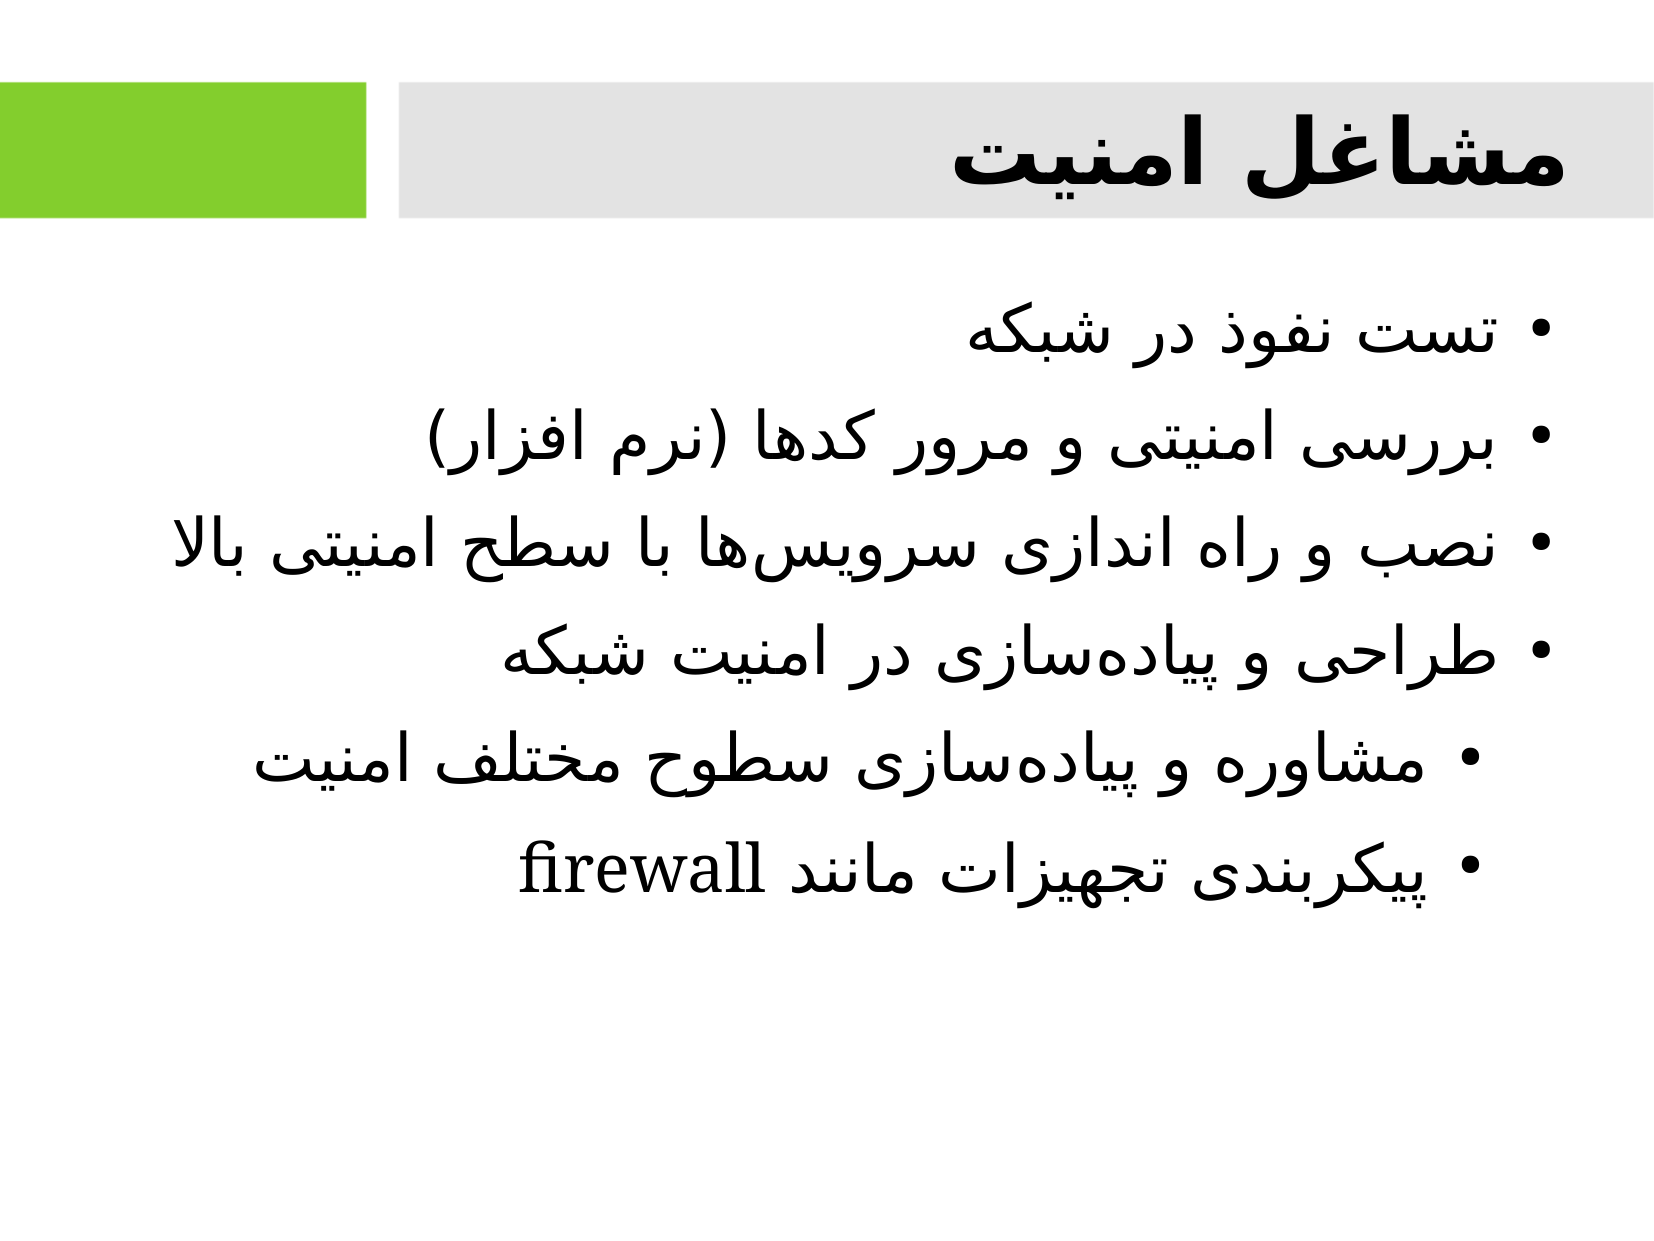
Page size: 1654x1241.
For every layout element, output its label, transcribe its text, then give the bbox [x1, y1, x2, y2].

picture [0, 0, 1654, 1241]
list تست نفوذ در شبکه بررسی امنیتی و مرور کدها (نرم افزار) نصب و راه اندازی سرویس‌ها با سطح امنیتی بالا طراحی و پیاده‌سازی در امنیت شبکه مشاوره و پیاده‌سازی سطوح مختلف امنیت پیکربندی تجهیزات مانند firewall [82, 290, 1571, 1182]
title مشاغل امنیت [82, 49, 1571, 257]
